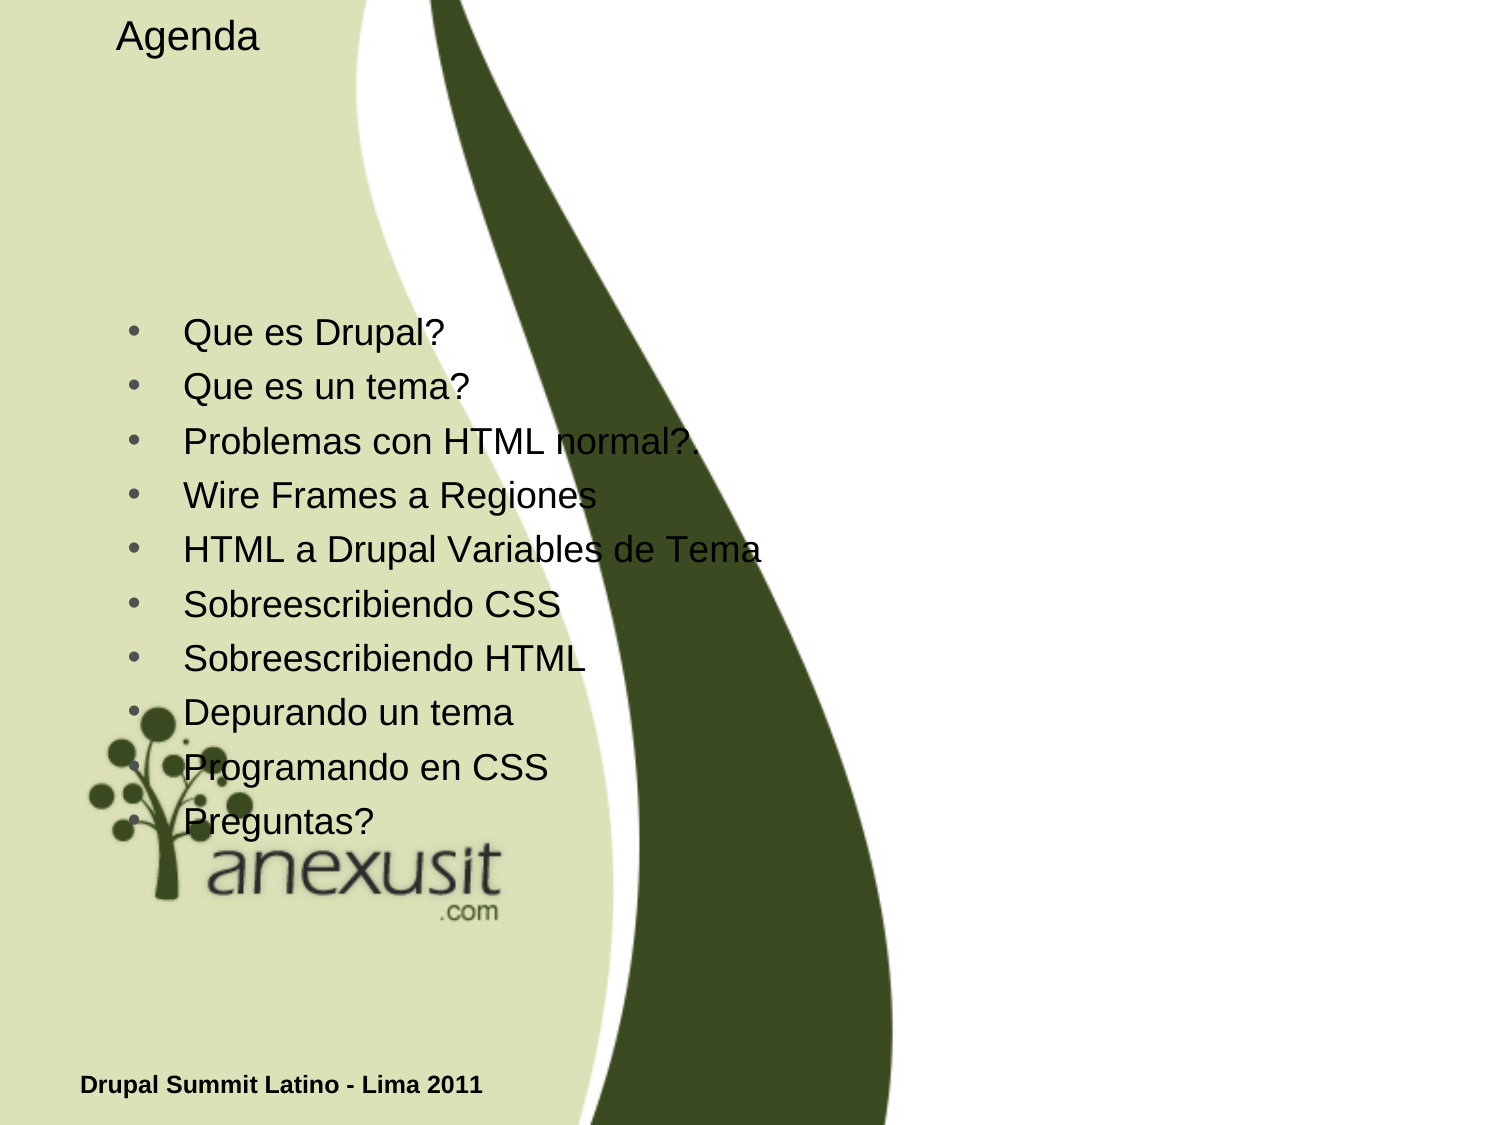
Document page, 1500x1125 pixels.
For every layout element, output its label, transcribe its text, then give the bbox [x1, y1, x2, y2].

picture [0, 0, 1500, 1125]
text_box Agenda [100, 0, 827, 119]
text_box Que es Drupal? Que es un tema? Problemas con HTML normal?. Wire Frames a Regiones HTML a Drupal Variables de Tema Sobreescribiendo CSS Sobreescribiendo HTML Depurando un tema Programando en CSS Preguntas? [112, 246, 1438, 741]
text_box Drupal Summit Latino - Lima 2011 [65, 1060, 1066, 1106]
